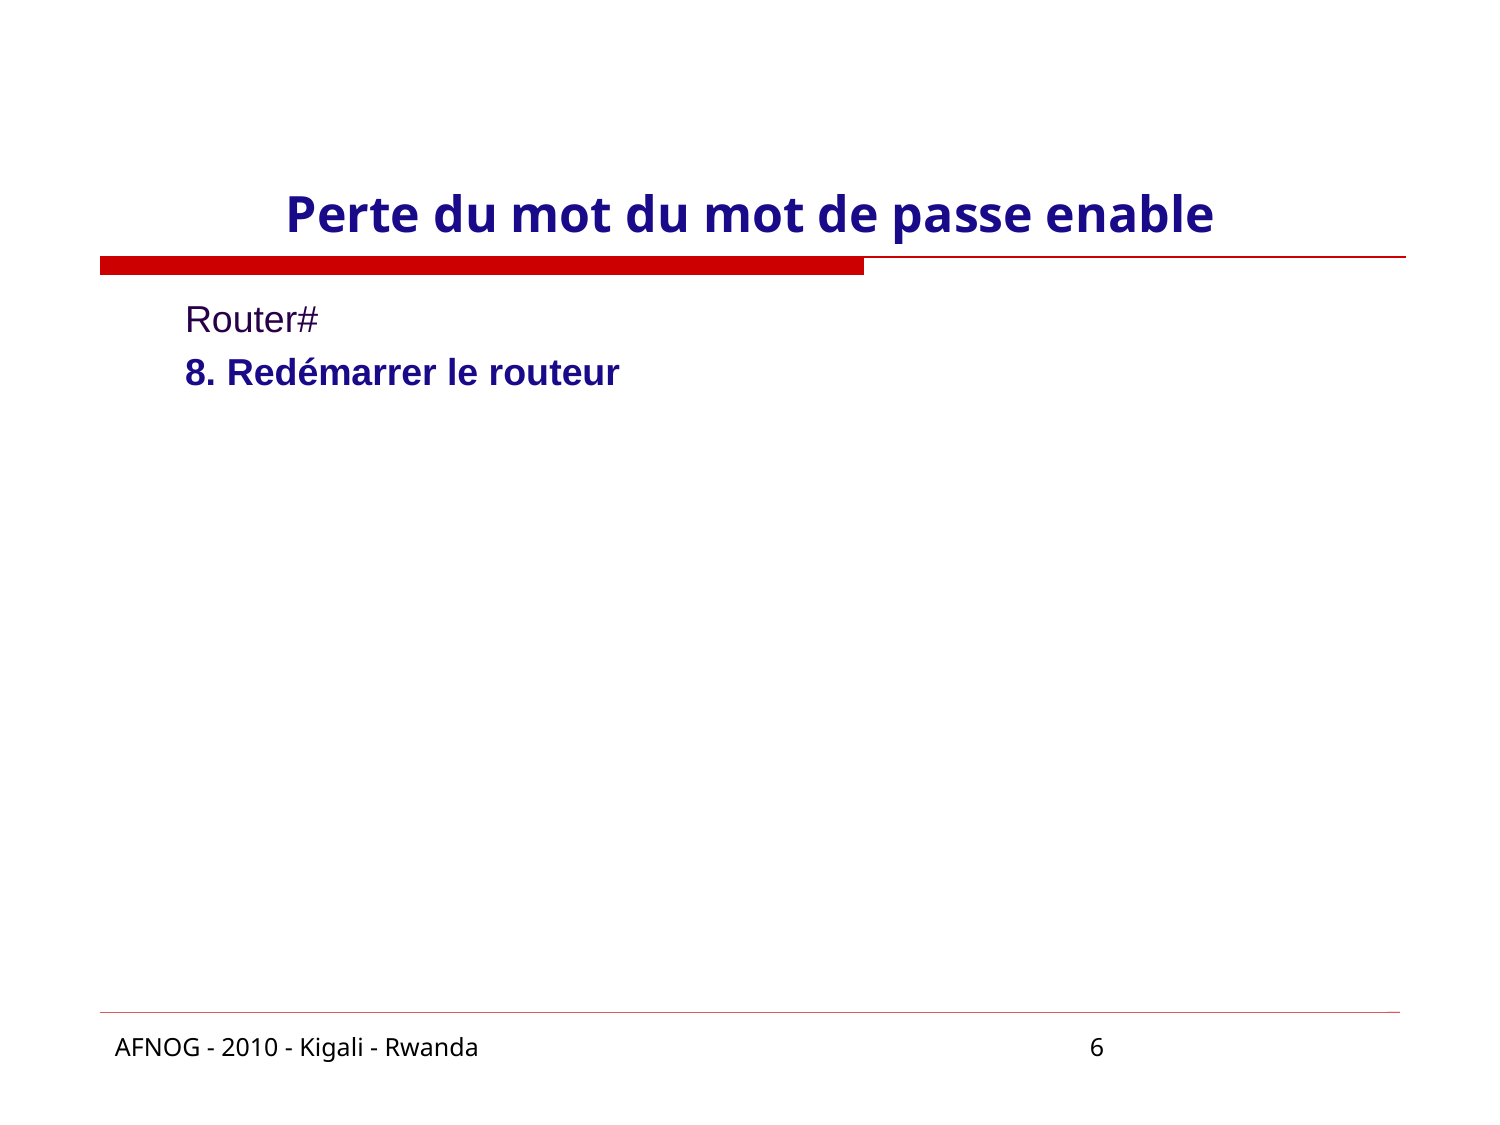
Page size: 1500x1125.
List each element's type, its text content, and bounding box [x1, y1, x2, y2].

title Perte du mot du mot de passe enable [94, 50, 1407, 250]
text_box AFNOG - 2010 - Kigali - Rwanda [99, 1024, 638, 1103]
text_box <numéro> [1074, 1024, 1400, 1103]
list Router# 8. Redémarrer le routeur [92, 287, 1406, 988]
